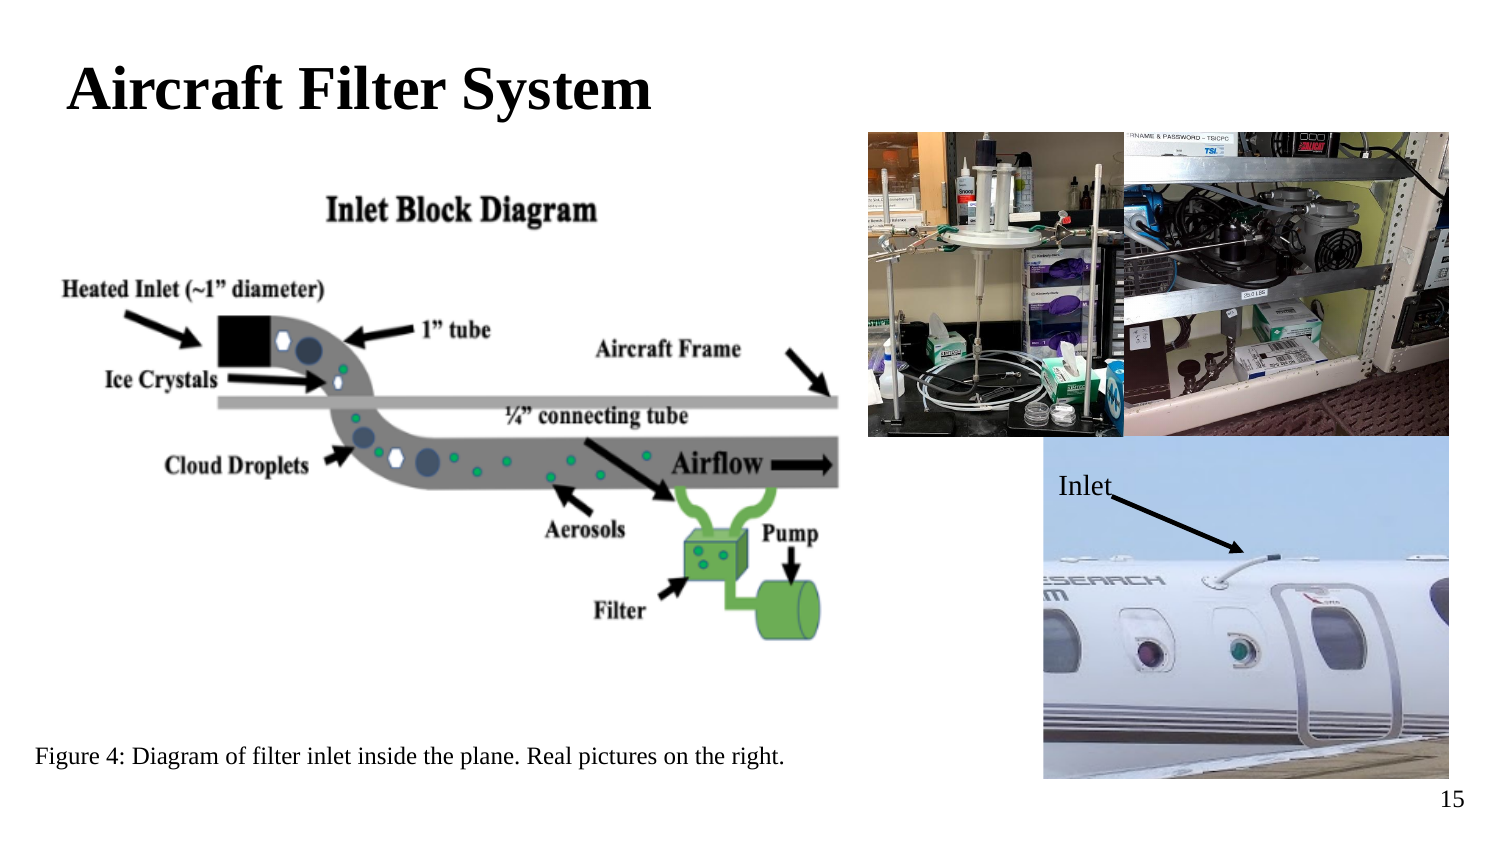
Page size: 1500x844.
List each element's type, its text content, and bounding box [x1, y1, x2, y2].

text_box Inlet [1043, 451, 1500, 563]
title Aircraft Filter System [51, 31, 1449, 133]
picture [868, 132, 1449, 451]
text_box Figure 4: Diagram of filter inlet inside the plane. Real pictures on the right. [19, 724, 966, 844]
picture [1043, 563, 1449, 779]
picture [51, 172, 853, 655]
slide_number <number> [1389, 764, 1480, 830]
